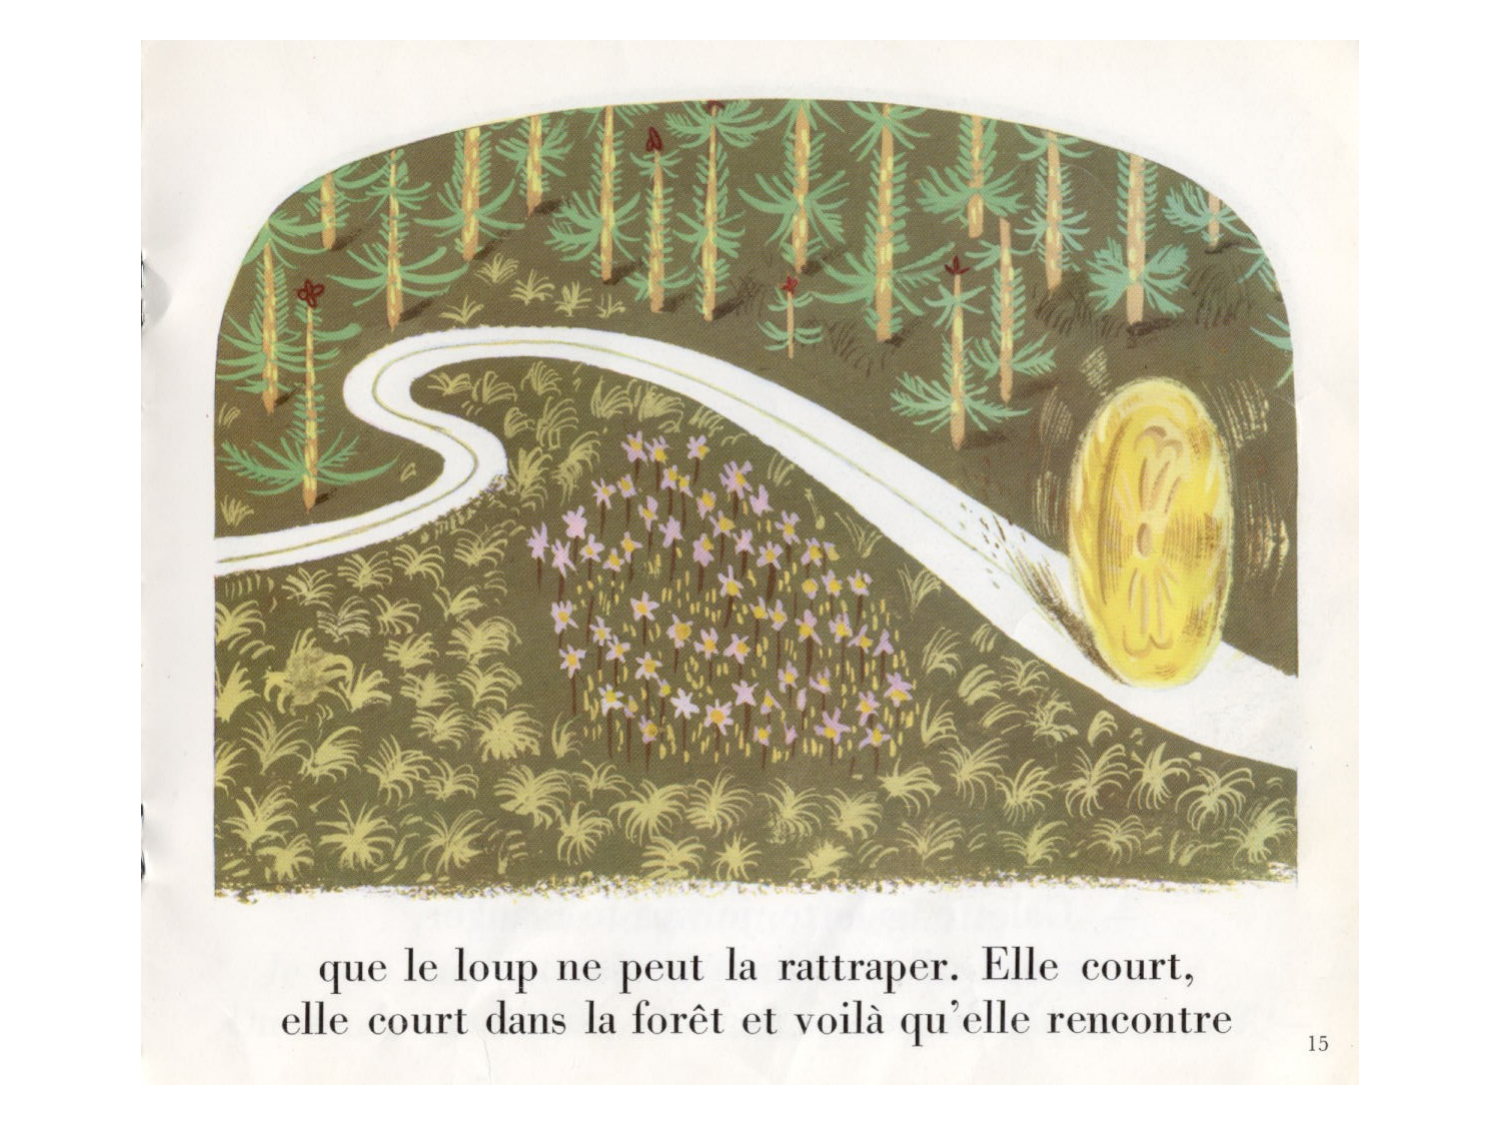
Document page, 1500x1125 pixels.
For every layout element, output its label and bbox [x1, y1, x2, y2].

picture [141, 40, 1359, 1085]
